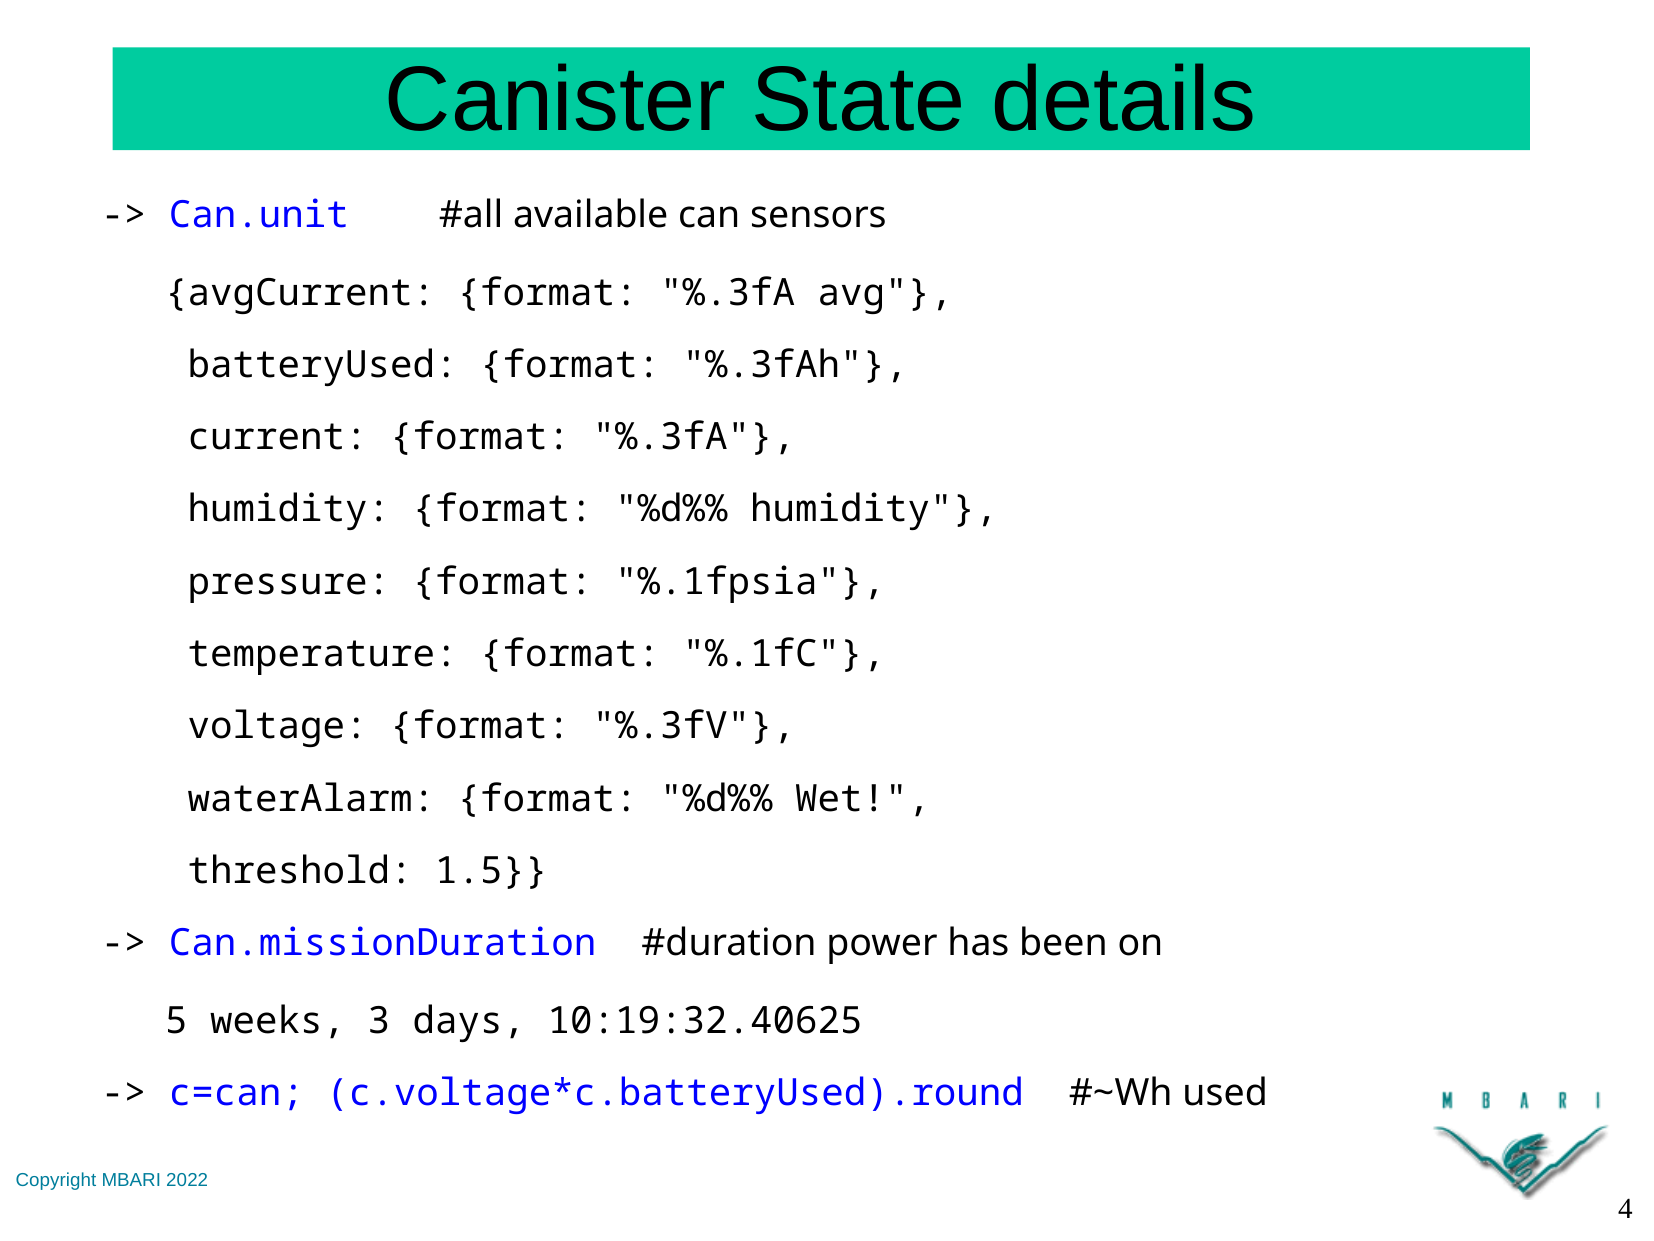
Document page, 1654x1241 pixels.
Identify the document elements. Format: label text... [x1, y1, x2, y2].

list -> Can.unit #all available can sensors {avgCurrent: {format: "%.3fA avg"}, batteryUsed: {format: "%.3fAh"}, current: {format: "%.3fA"}, humidity: {format: "%d%% humidity"}, pressure: {format: "%.1fpsia"}, temperature: {format: "%.1fC"}, voltage: {format: "%.3fV"}, waterAlarm: {format: "%d%% Wet!", threshold: 1.5}} -> Can.missionDuration #duration power has been on 5 weeks, 3 days, 10:19:32.40625 -> c=can; (c.voltage*c.batteryUsed).round #~Wh used [37, 187, 1613, 1126]
picture [1426, 1126, 1613, 1200]
title Canister State details [112, 47, 1530, 151]
